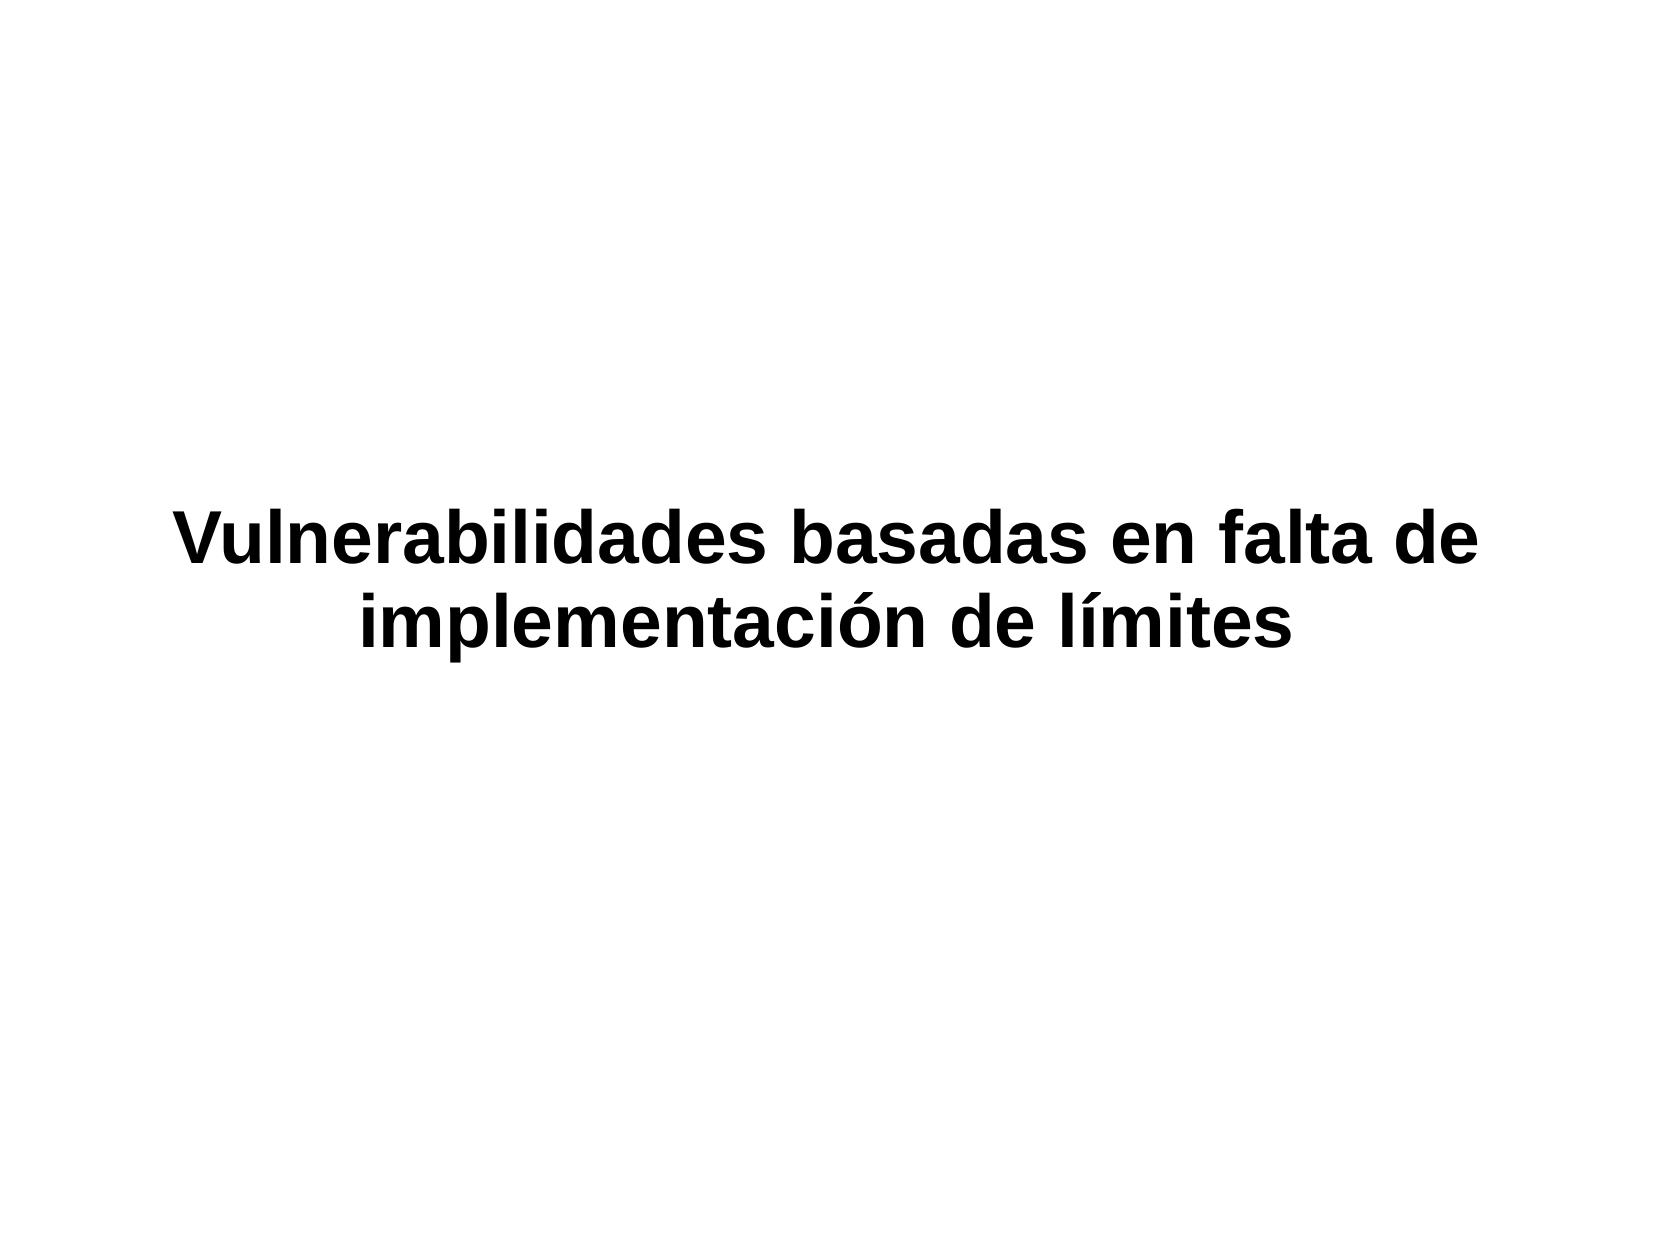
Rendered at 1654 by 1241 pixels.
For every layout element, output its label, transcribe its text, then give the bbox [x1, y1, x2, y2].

subtitle Vulnerabilidades basadas en falta de implementación de límites [82, 56, 1571, 1102]
